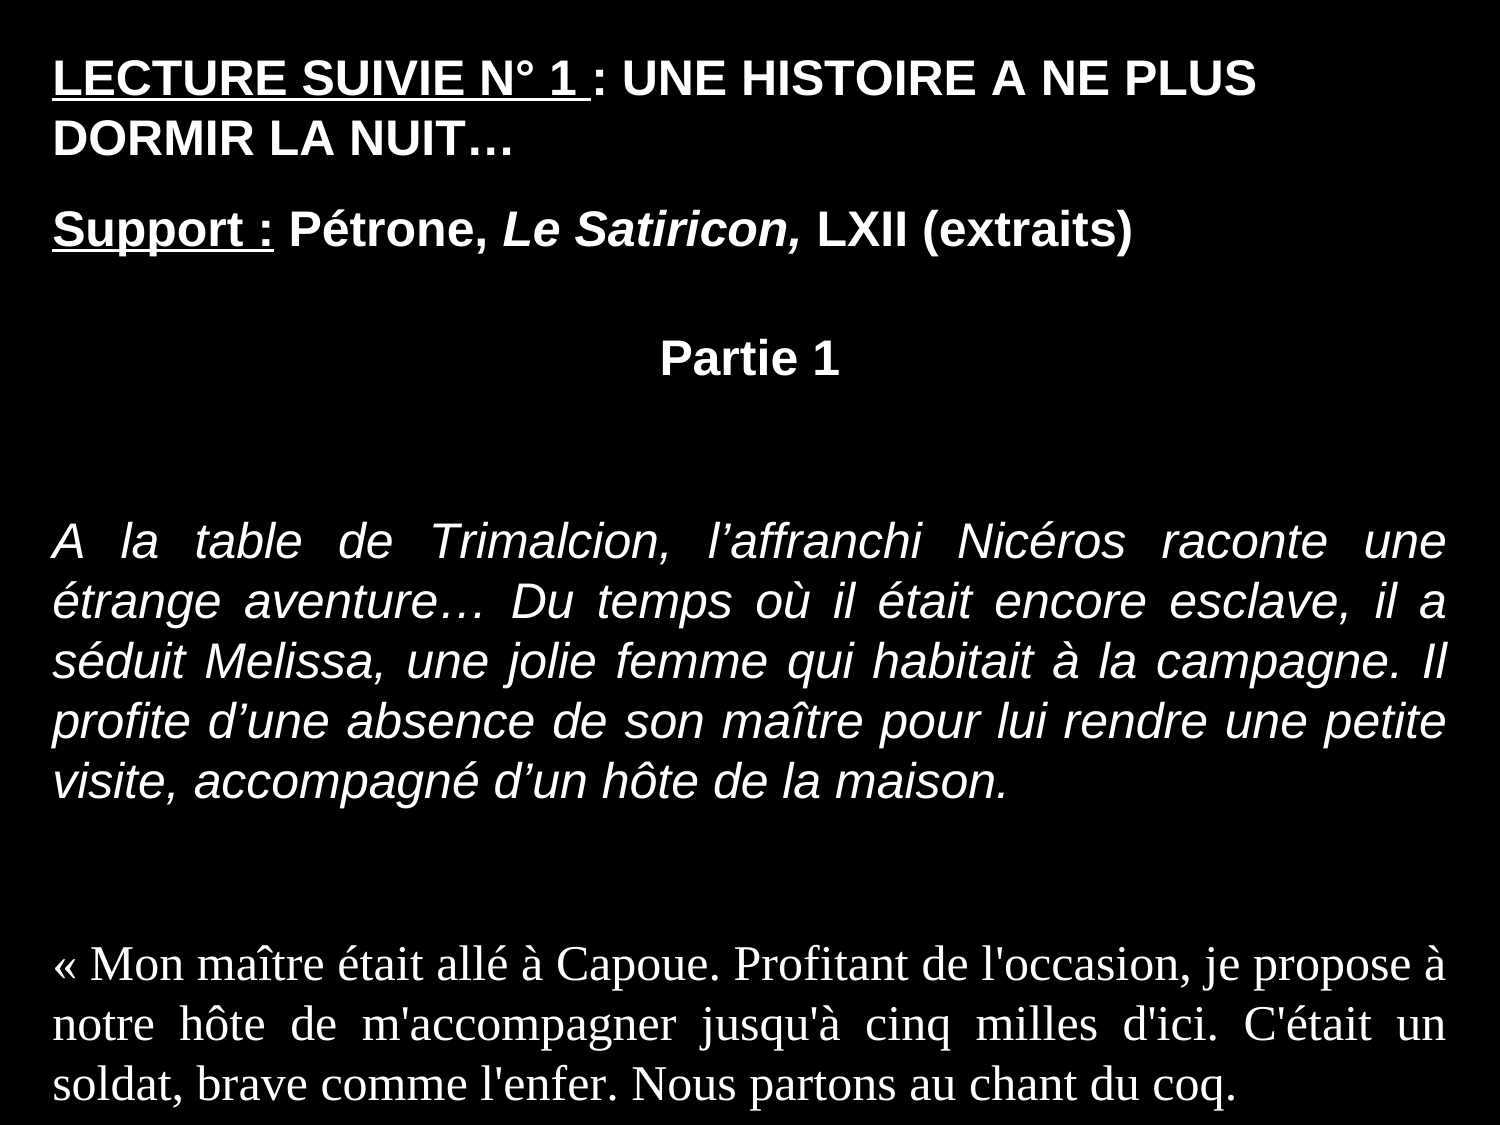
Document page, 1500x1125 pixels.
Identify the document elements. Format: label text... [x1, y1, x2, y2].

text_box LECTURE SUIVIE N° 1 : UNE HISTOIRE A NE PLUS DORMIR LA NUIT… Support : Pétrone, Le Satiricon, LXII (extraits) Partie 1 A la table de Trimalcion, l’affranchi Nicéros raconte une étrange aventure… Du temps où il était encore esclave, il a séduit Melissa, une jolie femme qui habitait à la campagne. Il profite d’une absence de son maître pour lui rendre une petite visite, accompagné d’un hôte de la maison. « Mon maître était allé à Capoue. Profitant de l'occasion, je propose à notre hôte de m'accompagner jusqu'à cinq milles d'ici. C'était un soldat, brave comme l'enfer. Nous partons au chant du coq. [37, 37, 1463, 1119]
